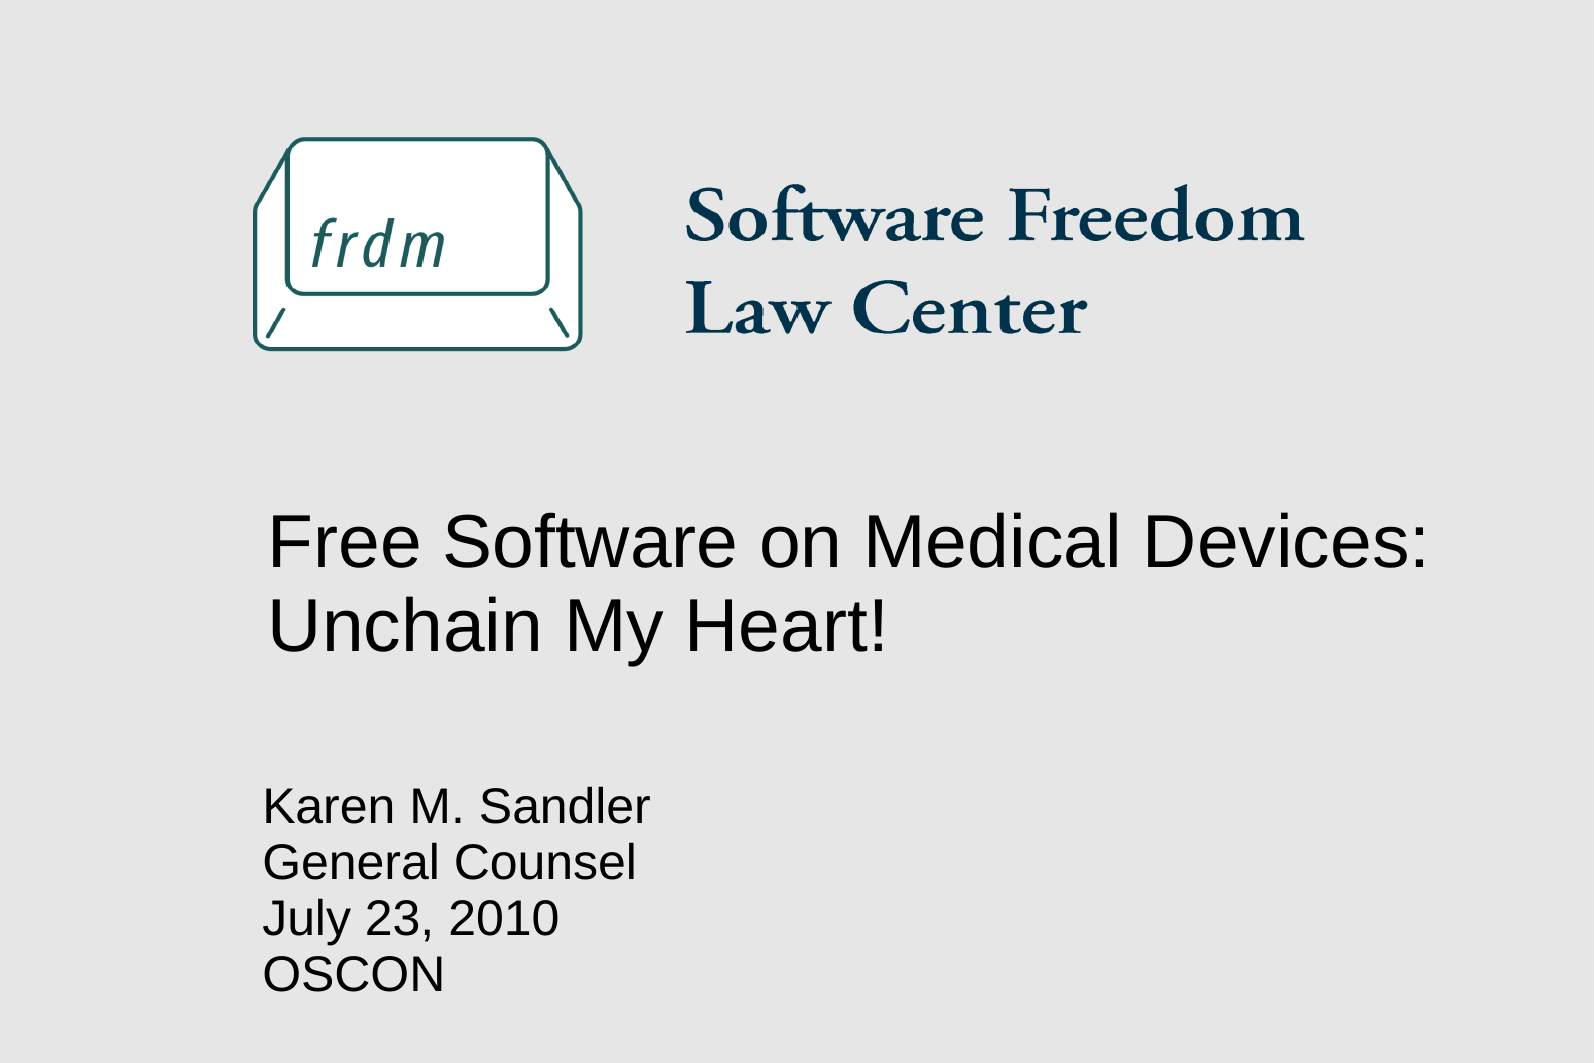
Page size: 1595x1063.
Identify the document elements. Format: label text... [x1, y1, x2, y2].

picture [253, 137, 1308, 354]
text_box Free Software on Medical Devices: Unchain My Heart! [253, 492, 1519, 665]
text_box Karen M. Sandler General Counsel July 23, 2010 OSCON [247, 771, 832, 997]
